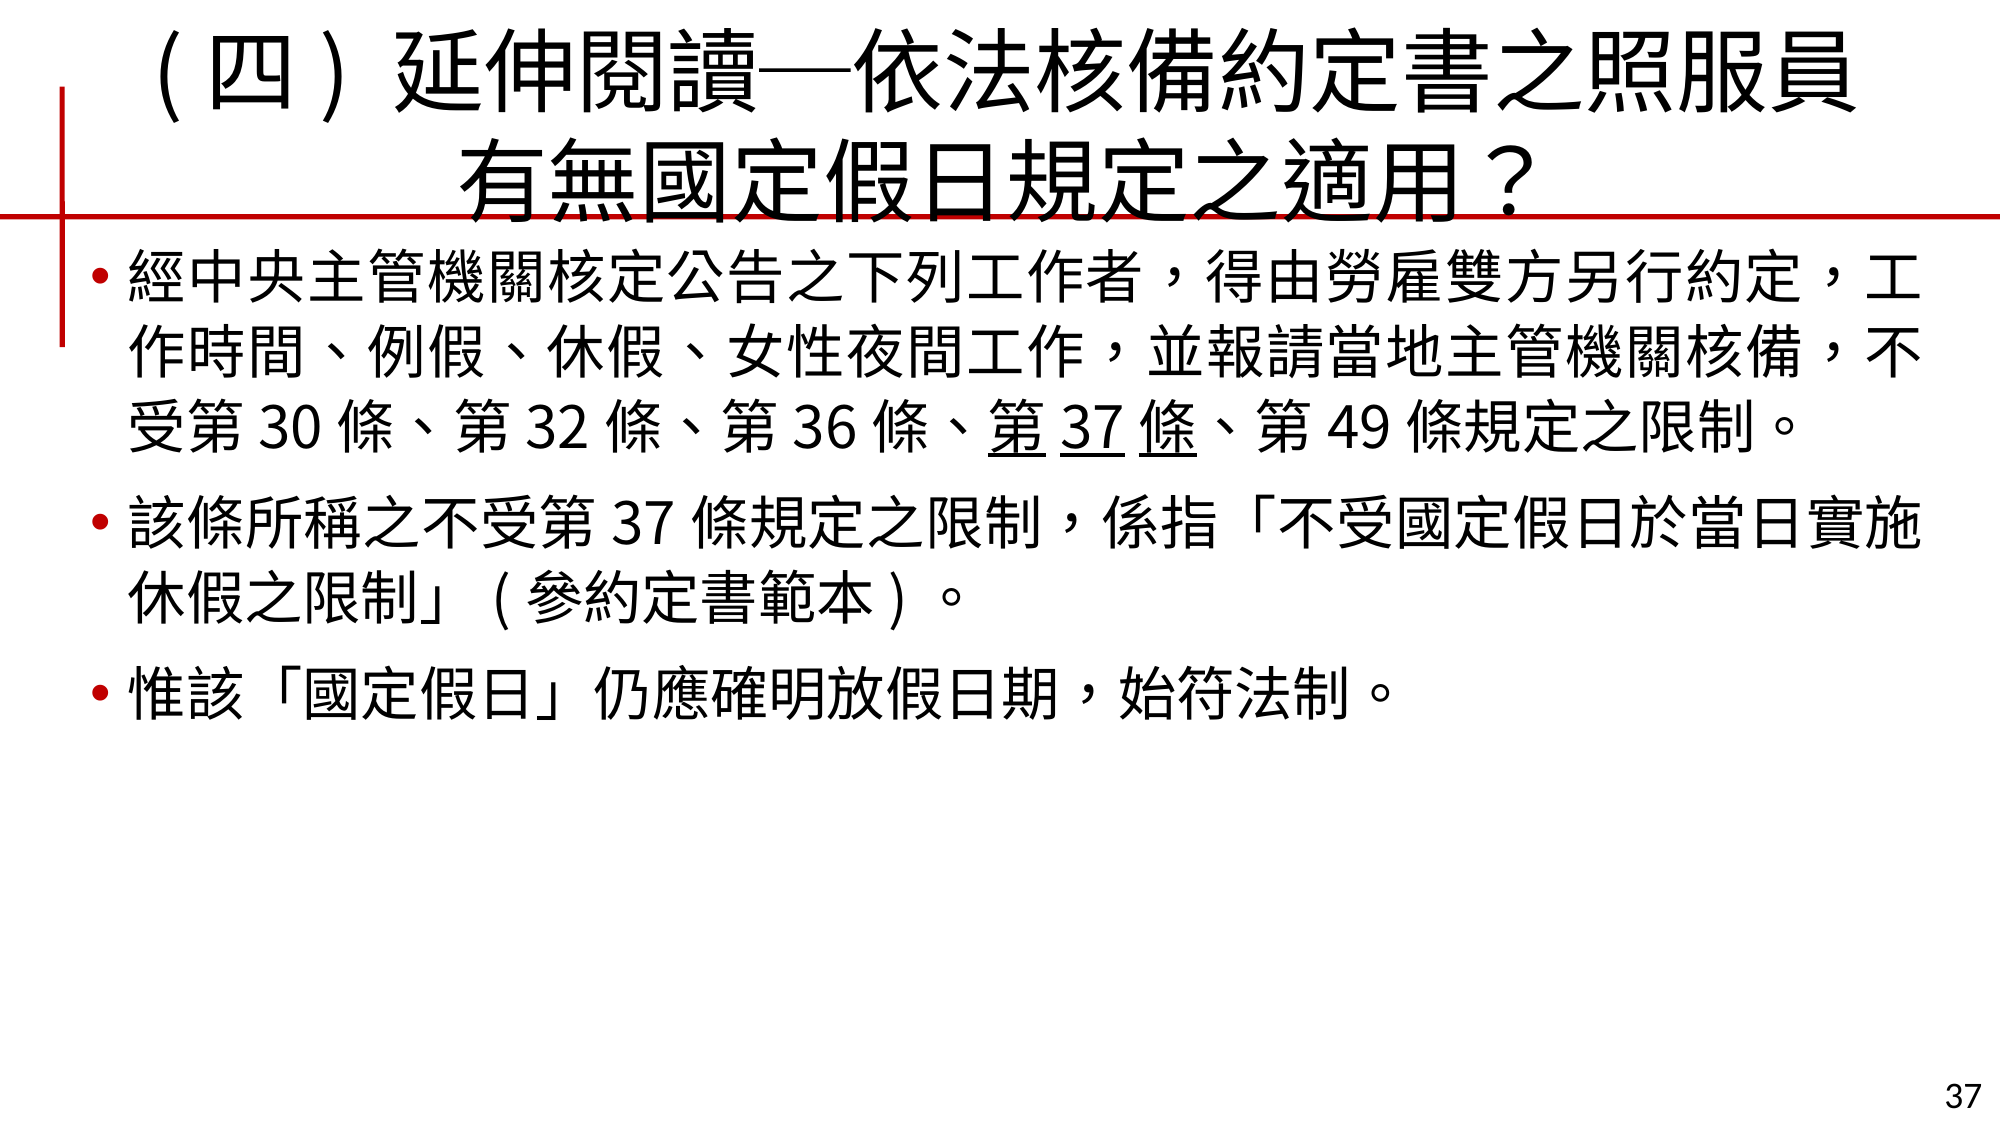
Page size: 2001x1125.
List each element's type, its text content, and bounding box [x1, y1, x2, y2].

title (四) 延伸閱讀─依法核備約定書之照服員 有無國定假日規定之適用？ [75, 6, 1938, 211]
slide_number <編號> [1701, 1063, 1998, 1118]
list 經中央主管機關核定公告之下列工作者，得由勞雇雙方另行約定，工作時間、例假、休假、女性夜間工作，並報請當地主管機關核備，不受第30條、第32條、第36條、第37條、第49條規定之限制。 該條所稱之不受第37條規定之限制，係指「不受國定假日於當日實施休假之限制」(參約定書範本)。 惟該「國定假日」仍應確明放假日期，始符法制。 [75, 228, 1938, 1038]
